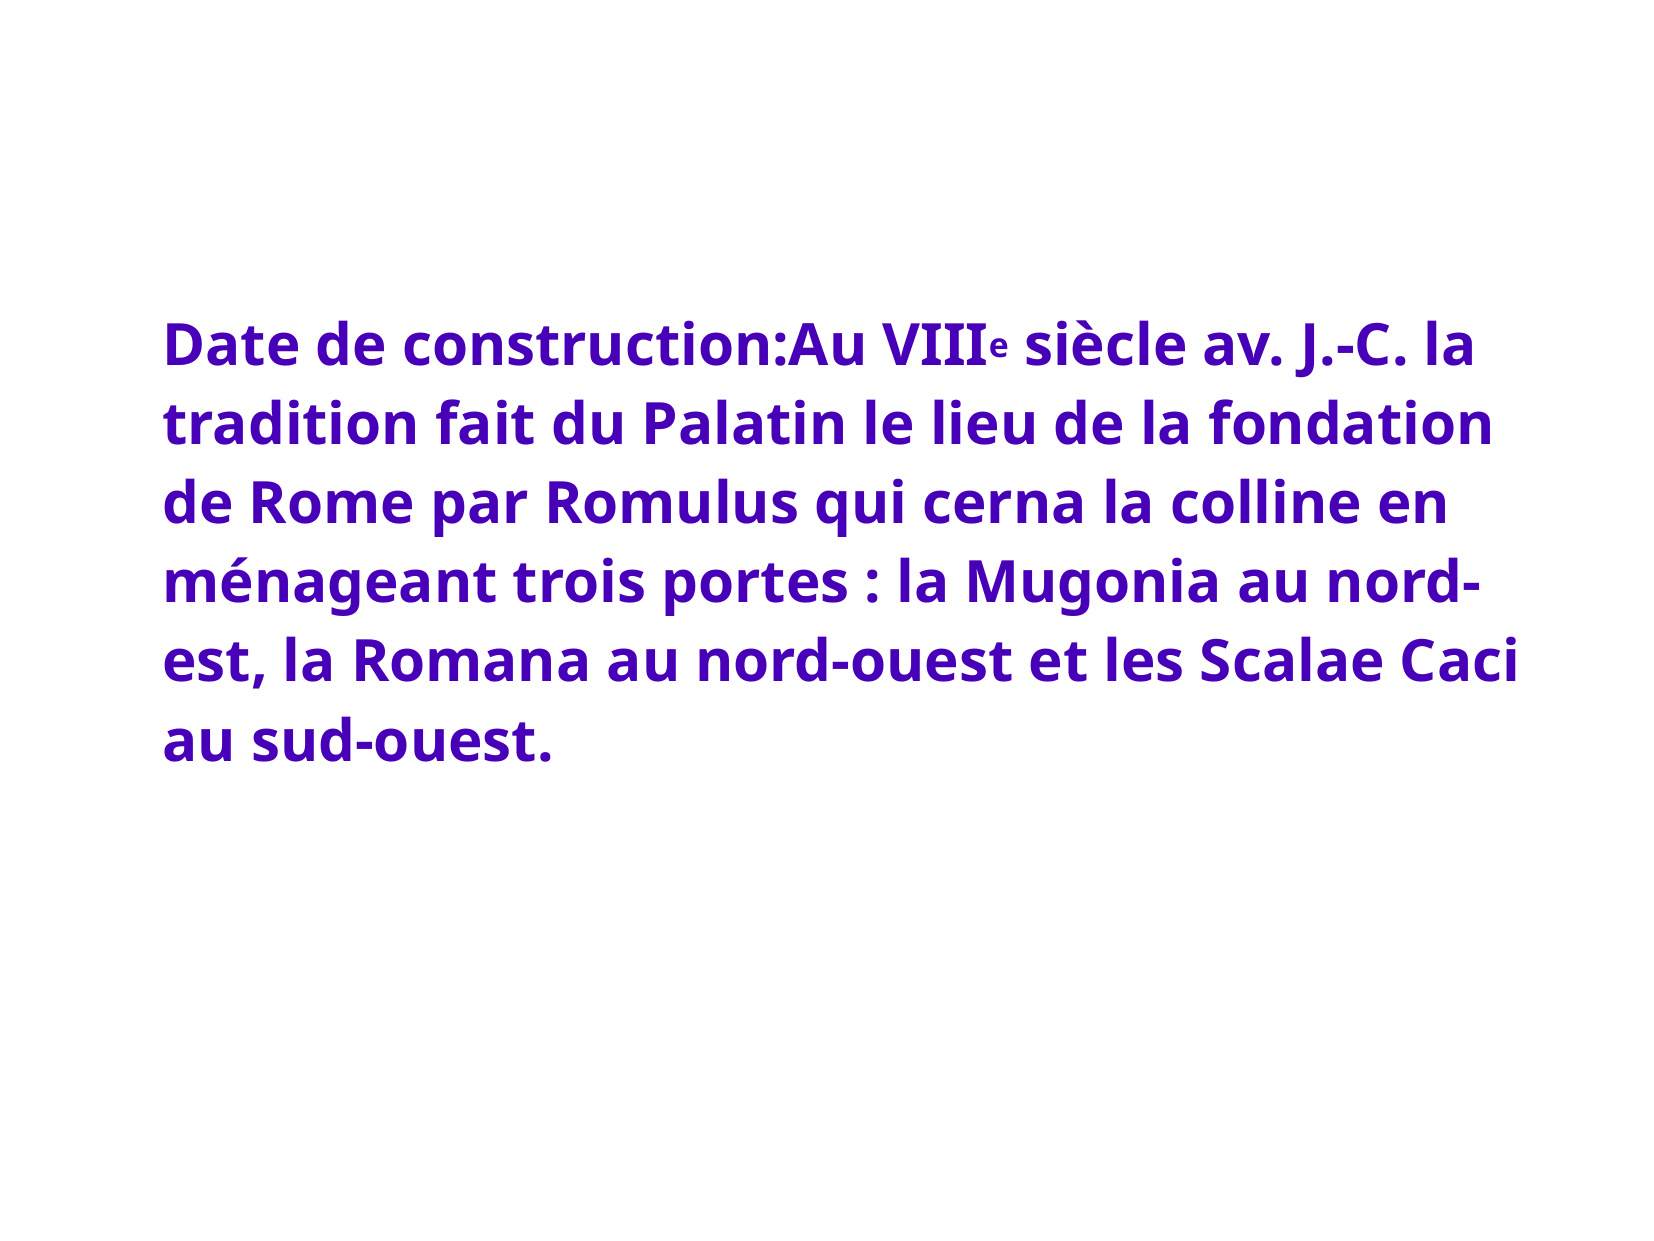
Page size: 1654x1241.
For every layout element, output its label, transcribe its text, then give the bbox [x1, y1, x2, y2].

text_box Date de construction:Au VIIIe siècle av. J.-C. la tradition fait du Palatin le lieu de la fondation de Rome par Romulus qui cerna la colline en ménageant trois portes : la Mugonia au nord-est, la Romana au nord-ouest et les Scalae Caci au sud-ouest. [147, 295, 1536, 798]
